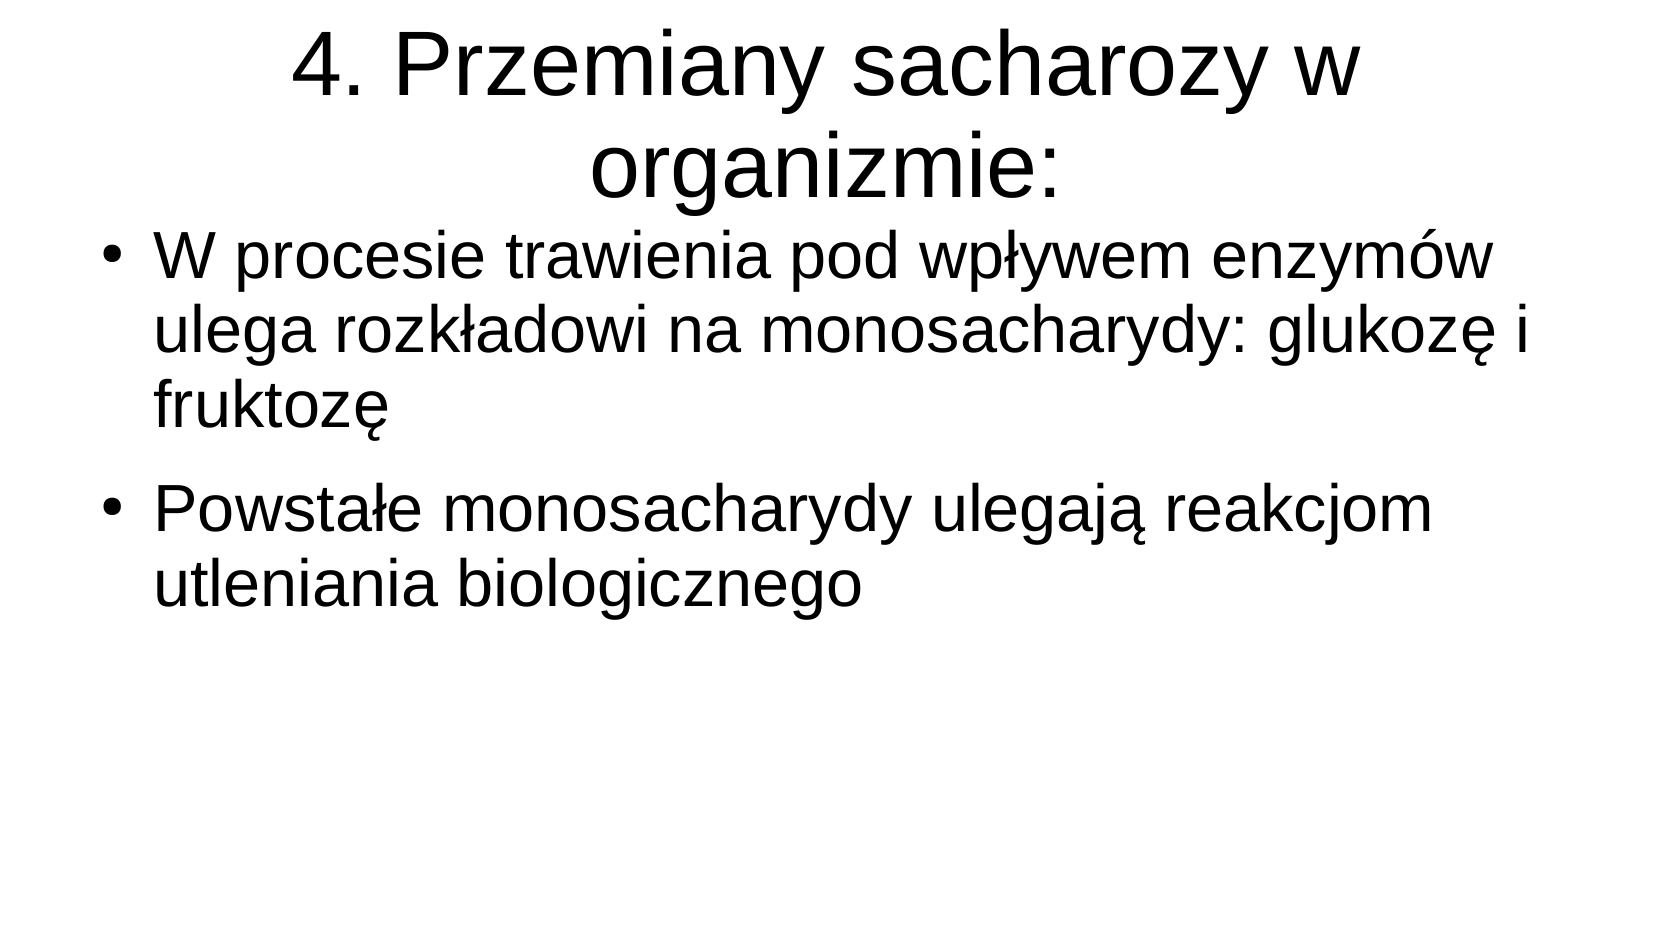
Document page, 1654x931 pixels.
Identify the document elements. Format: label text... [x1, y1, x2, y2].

title 4. Przemiany sacharozy w organizmie: [82, 12, 1571, 217]
list W procesie trawienia pod wpływem enzymów ulega rozkładowi na monosacharydy: glukozę i fruktozę Powstałe monosacharydy ulegają reakcjom utleniania biologicznego [82, 217, 1571, 758]
